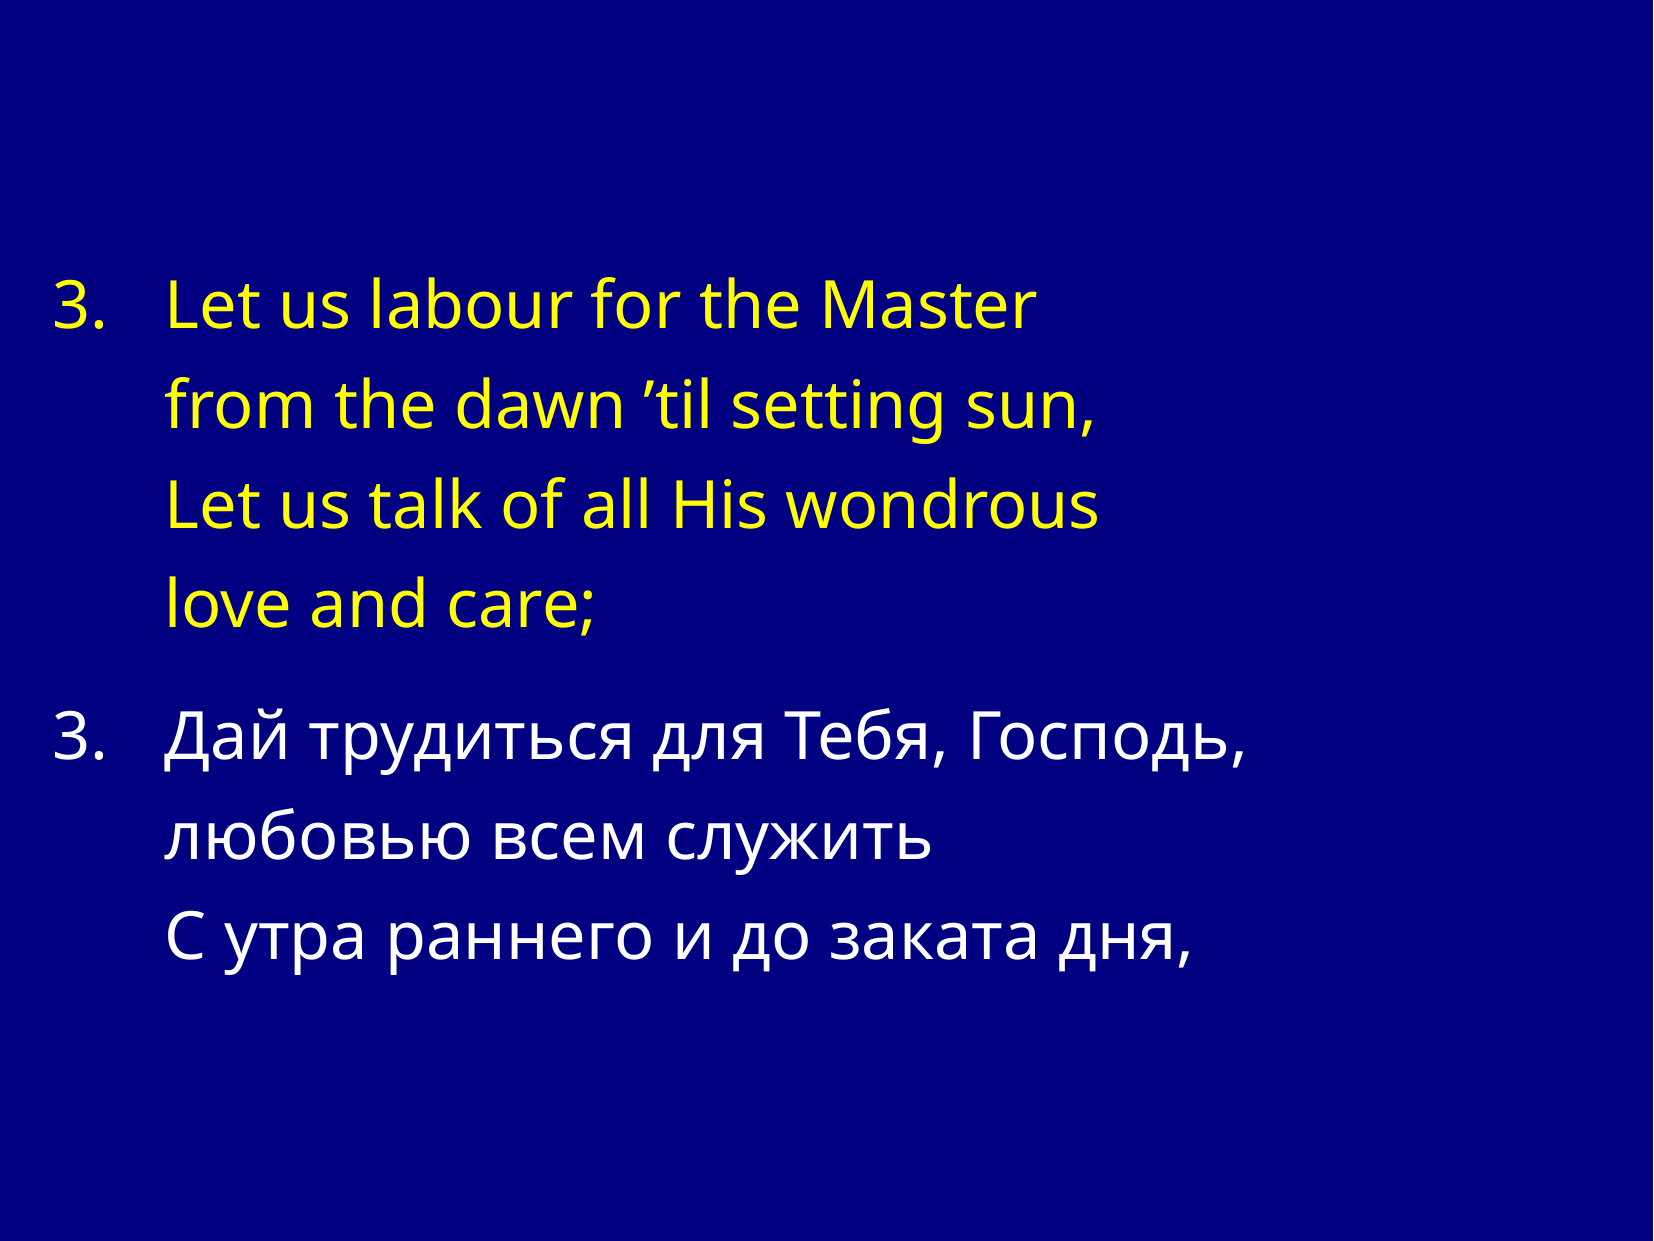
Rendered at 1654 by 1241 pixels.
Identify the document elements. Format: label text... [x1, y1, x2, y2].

text_box 3. Let us labour for the Master from the dawn ’til setting sun, Let us talk of all His wondrous love and care; [37, 150, 1651, 638]
text_box 3. Дай трудиться для Тебя, Господь, любовью всем служить С утра раннего и до заката дня, [37, 581, 1538, 1163]
